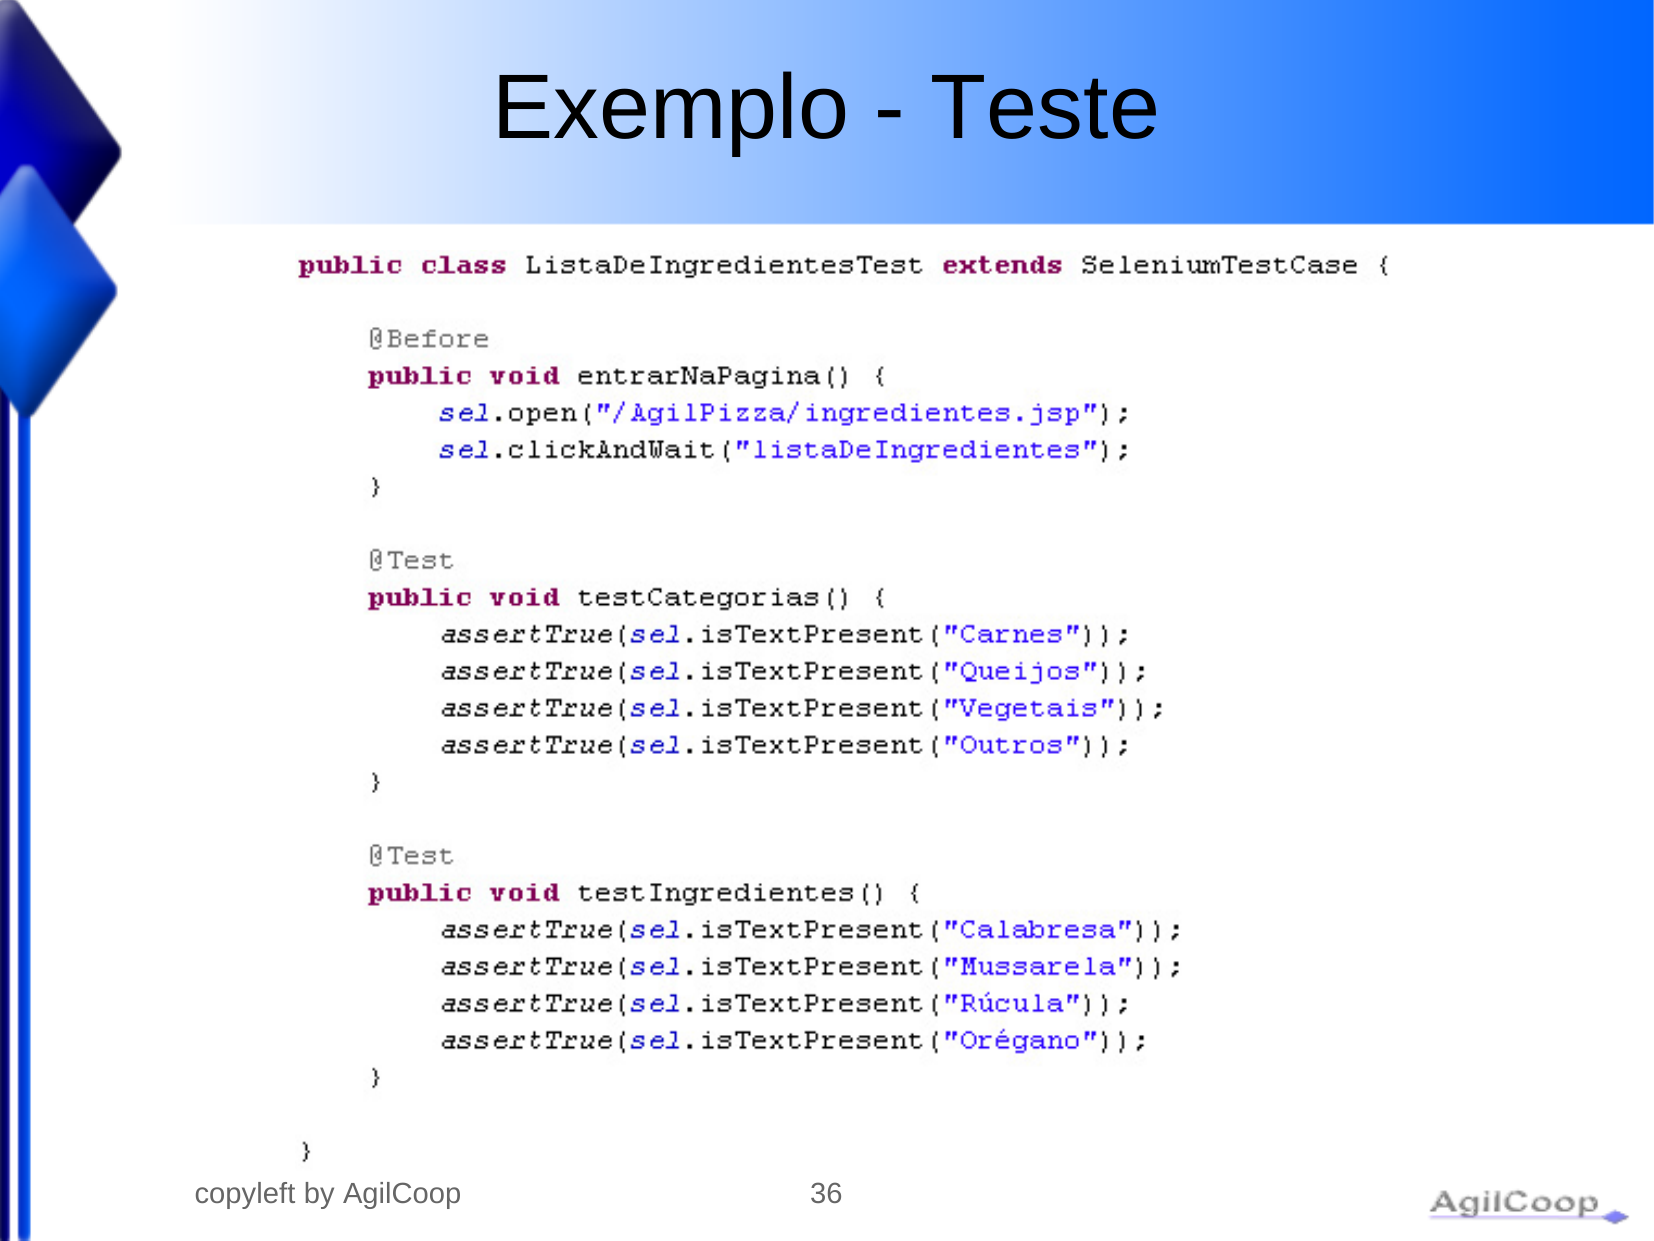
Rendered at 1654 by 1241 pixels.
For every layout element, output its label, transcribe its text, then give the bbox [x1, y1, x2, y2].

picture [0, 0, 1654, 1241]
title Exemplo - Teste [82, 60, 1571, 163]
